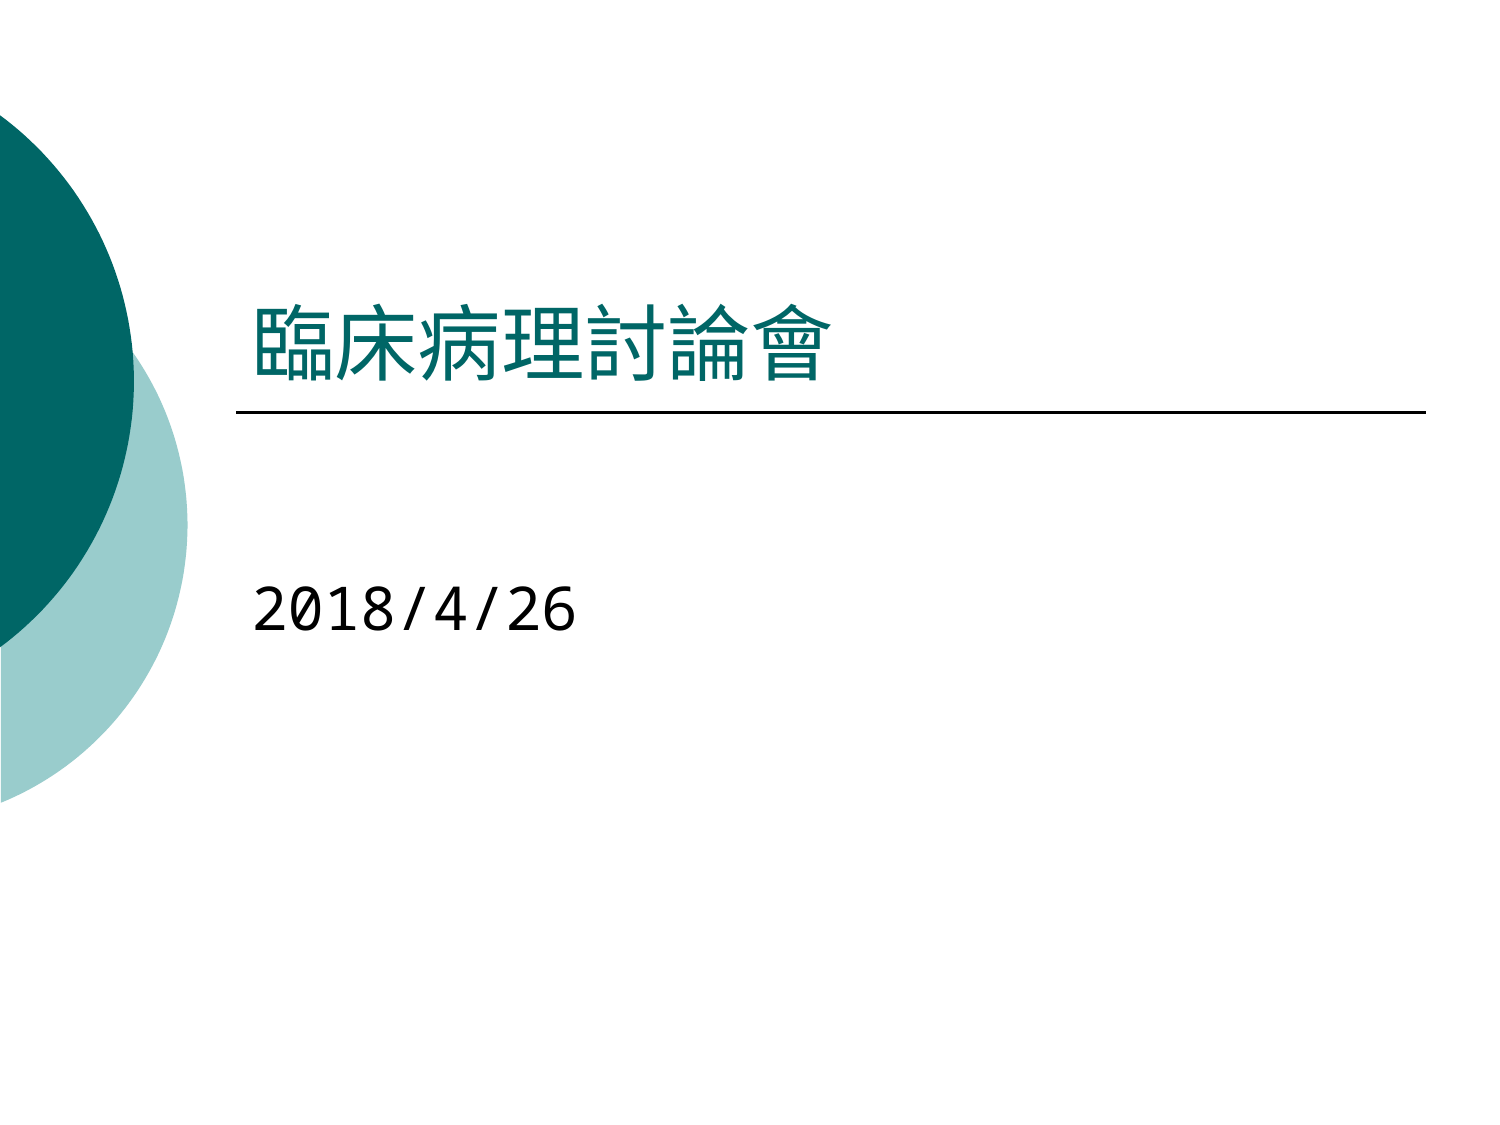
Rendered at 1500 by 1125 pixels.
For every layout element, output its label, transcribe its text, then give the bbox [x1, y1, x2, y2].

title 臨床病理討論會 [236, 161, 1425, 399]
subtitle 2018/4/26 [236, 562, 1425, 850]
